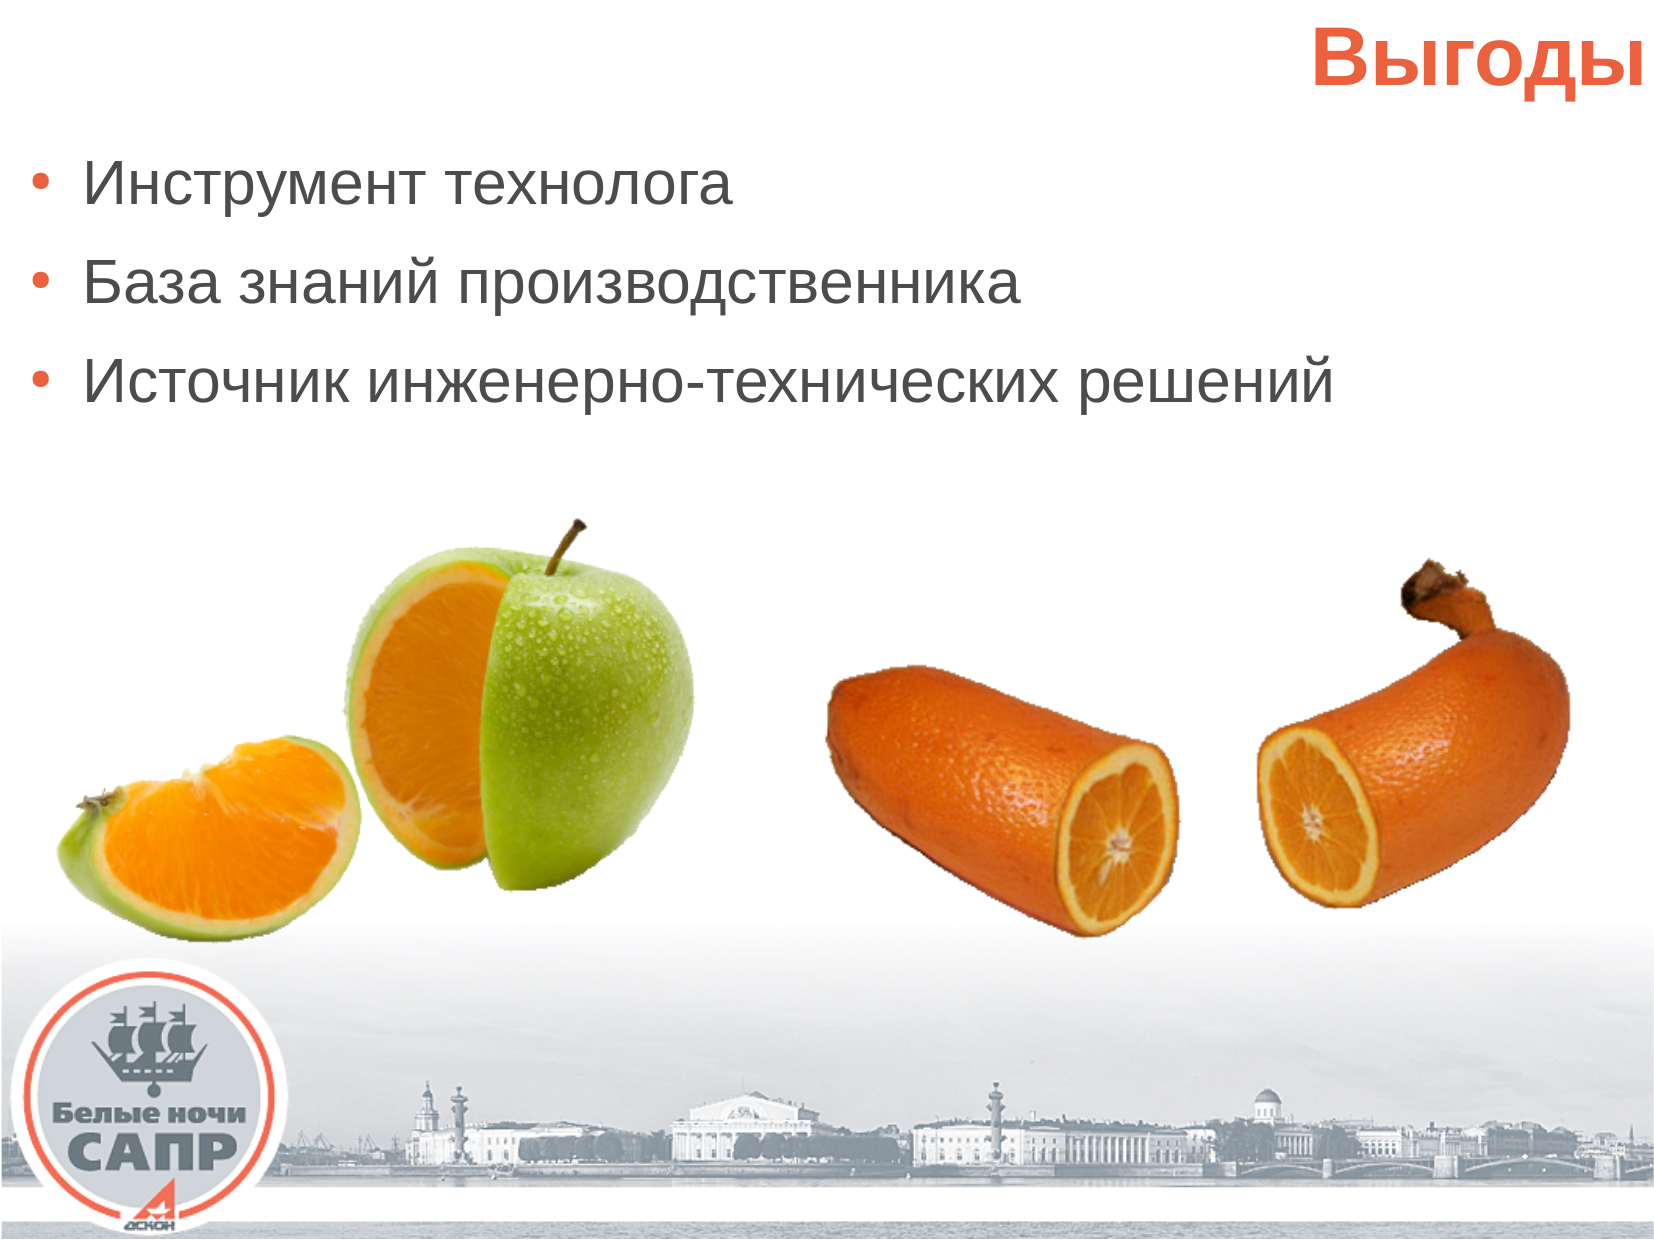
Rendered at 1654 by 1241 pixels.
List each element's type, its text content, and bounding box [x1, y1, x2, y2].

list Инструмент технолога База знаний производственника Источник инженерно-технических решений [11, 147, 1501, 419]
title Выгоды [159, 8, 1648, 107]
picture [1, 0, 1654, 1239]
